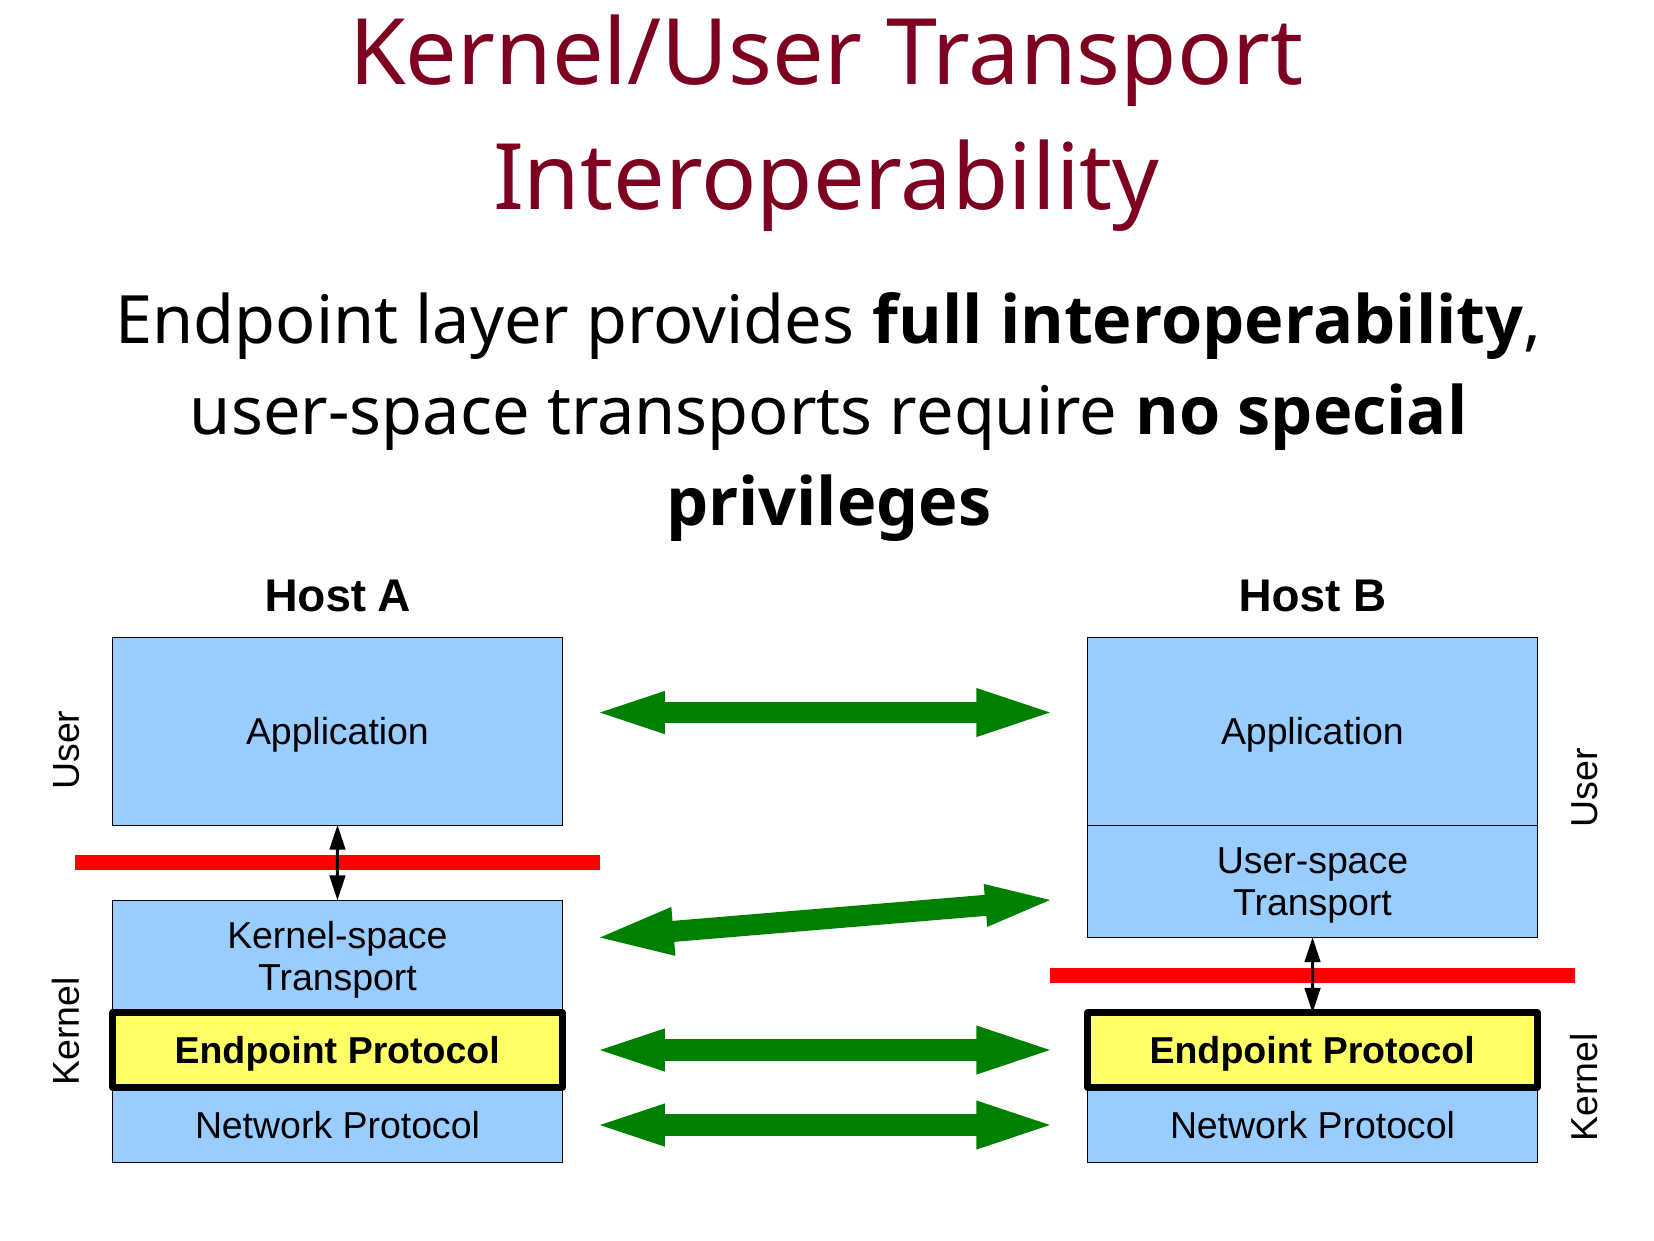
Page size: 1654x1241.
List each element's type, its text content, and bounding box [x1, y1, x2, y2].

text_box User [37, 637, 82, 863]
text_box User [1576, 637, 1613, 938]
title Kernel/User Transport Interoperability [82, 6, 1571, 217]
text_box Kernel [1576, 1012, 1613, 1163]
list Endpoint layer provides full interoperability, user-space transports require no special privileges [82, 272, 1576, 1168]
text_box Kernel [37, 863, 95, 1201]
